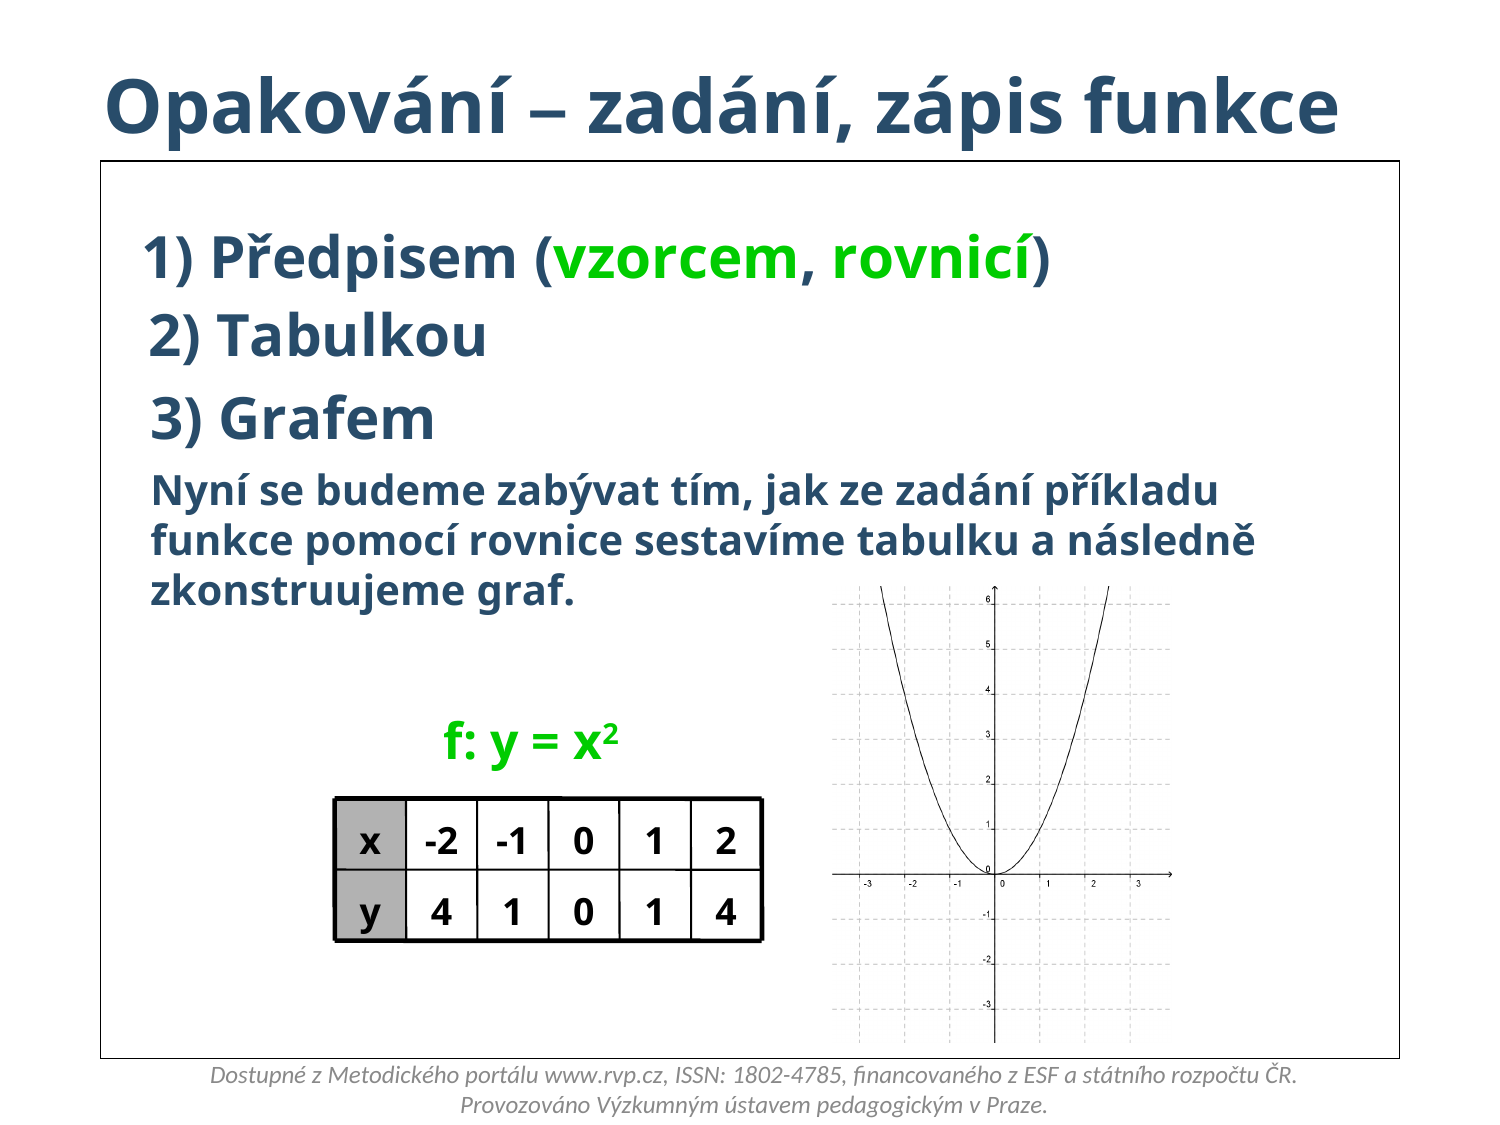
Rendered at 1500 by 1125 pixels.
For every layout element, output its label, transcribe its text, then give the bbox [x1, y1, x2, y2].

text_box 1 [621, 871, 690, 938]
text_box 4 [693, 871, 759, 938]
text_box -1 [479, 801, 547, 868]
text_box x [337, 801, 405, 868]
text_box 0 [550, 801, 618, 868]
text_box [100, 190, 1400, 1059]
text_box 4 [408, 871, 476, 938]
text_box 1) Předpisem (vzorcem, rovnicí)‏ [126, 207, 1367, 303]
text_box 2) Tabulkou [133, 285, 1374, 381]
text_box 2 [692, 802, 759, 868]
text_box 3) Grafem [135, 368, 1376, 464]
title Opakování – zadání, zápis funkce [88, 39, 1414, 190]
text_box Nyní se budeme zabývat tím, jak ze zadání příkladu funkce pomocí rovnice sestavíme tabulku a následně zkonstruujeme graf. [135, 491, 1376, 587]
text_box y [338, 871, 405, 938]
text_box 0 [550, 871, 618, 938]
text_box 1 [479, 871, 547, 938]
picture [832, 587, 1172, 1043]
text_box -2 [408, 801, 476, 868]
text_box f: y = x2 [429, 692, 678, 787]
text_box 1 [621, 801, 689, 868]
